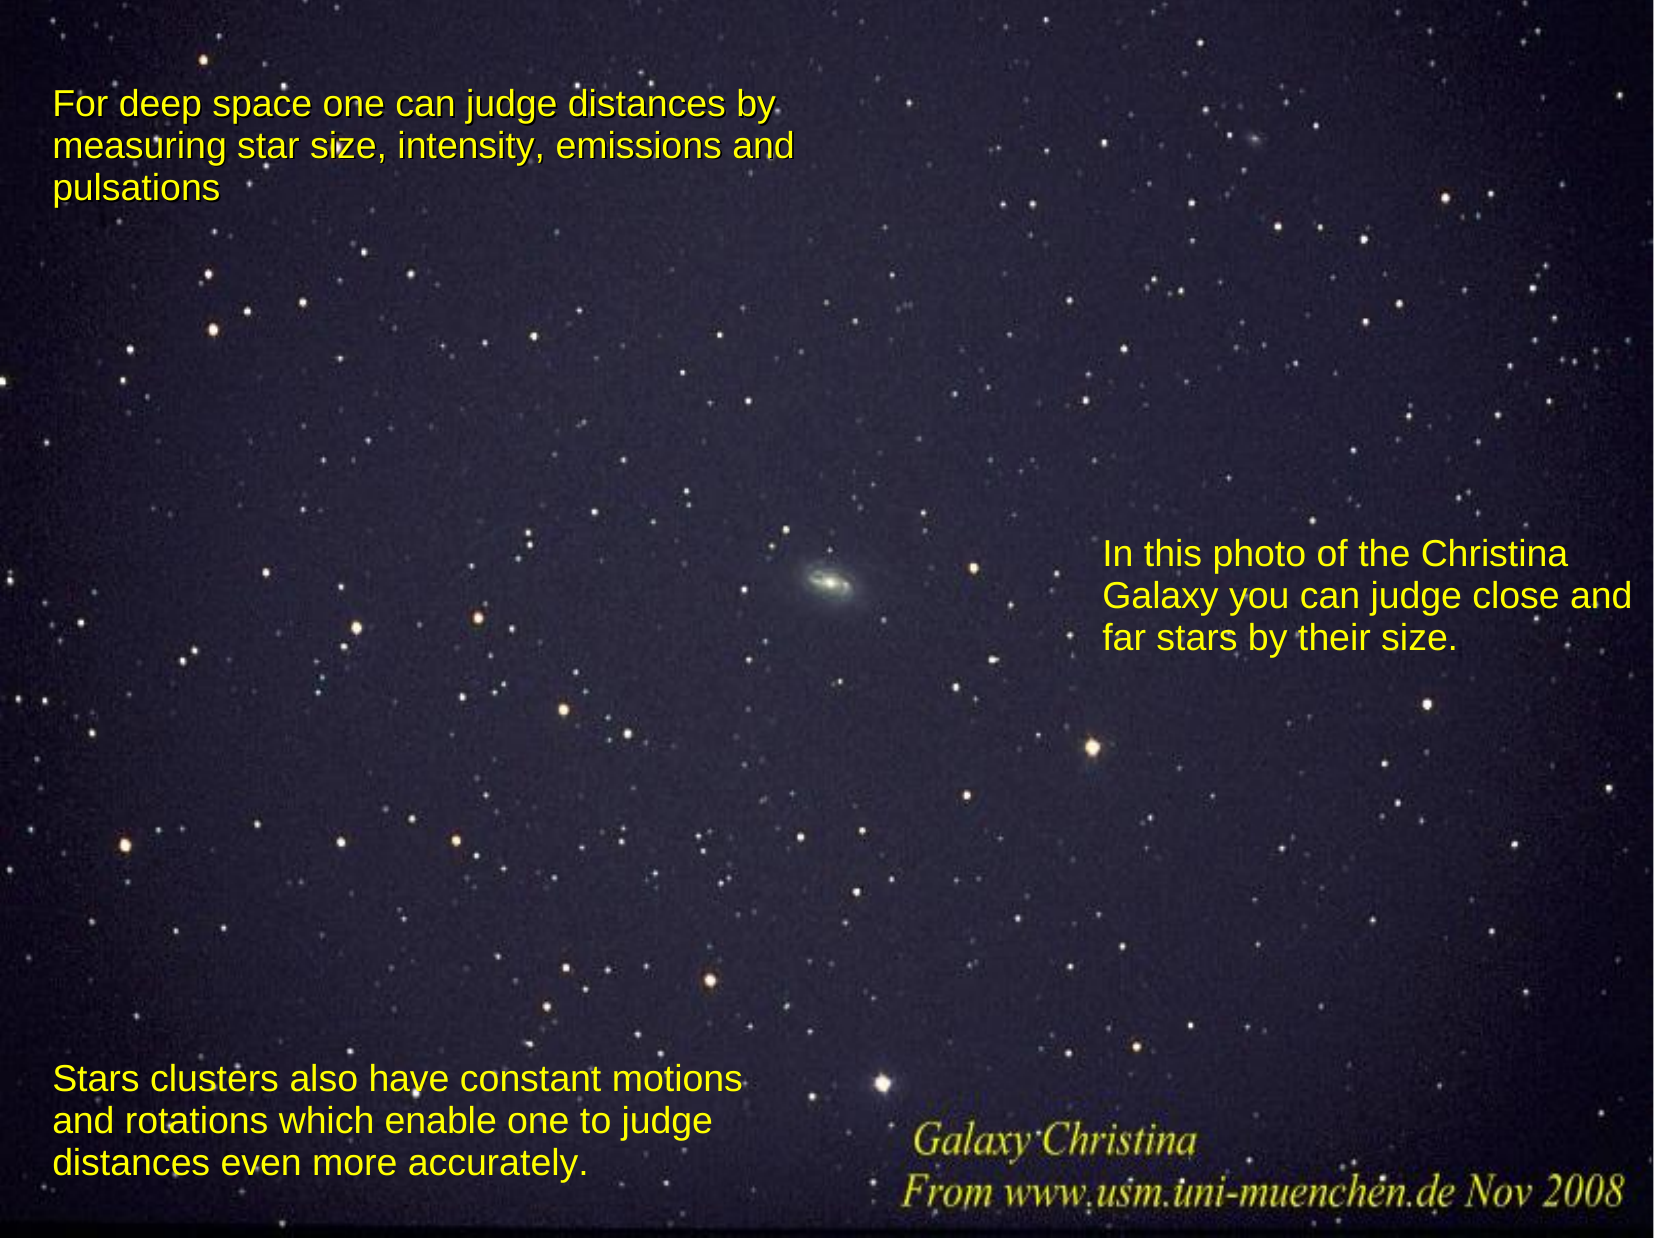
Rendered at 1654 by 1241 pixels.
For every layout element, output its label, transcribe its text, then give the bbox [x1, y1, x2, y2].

text_box For deep space one can judge distances by measuring star size, intensity, emissions and pulsations [37, 75, 826, 226]
text_box In this photo of the Christina Galaxy you can judge close and far stars by their size. [1087, 525, 1651, 676]
picture [0, 0, 1654, 1238]
text_box Stars clusters also have constant motions and rotations which enable one to judge distances even more accurately. [37, 1050, 826, 1201]
